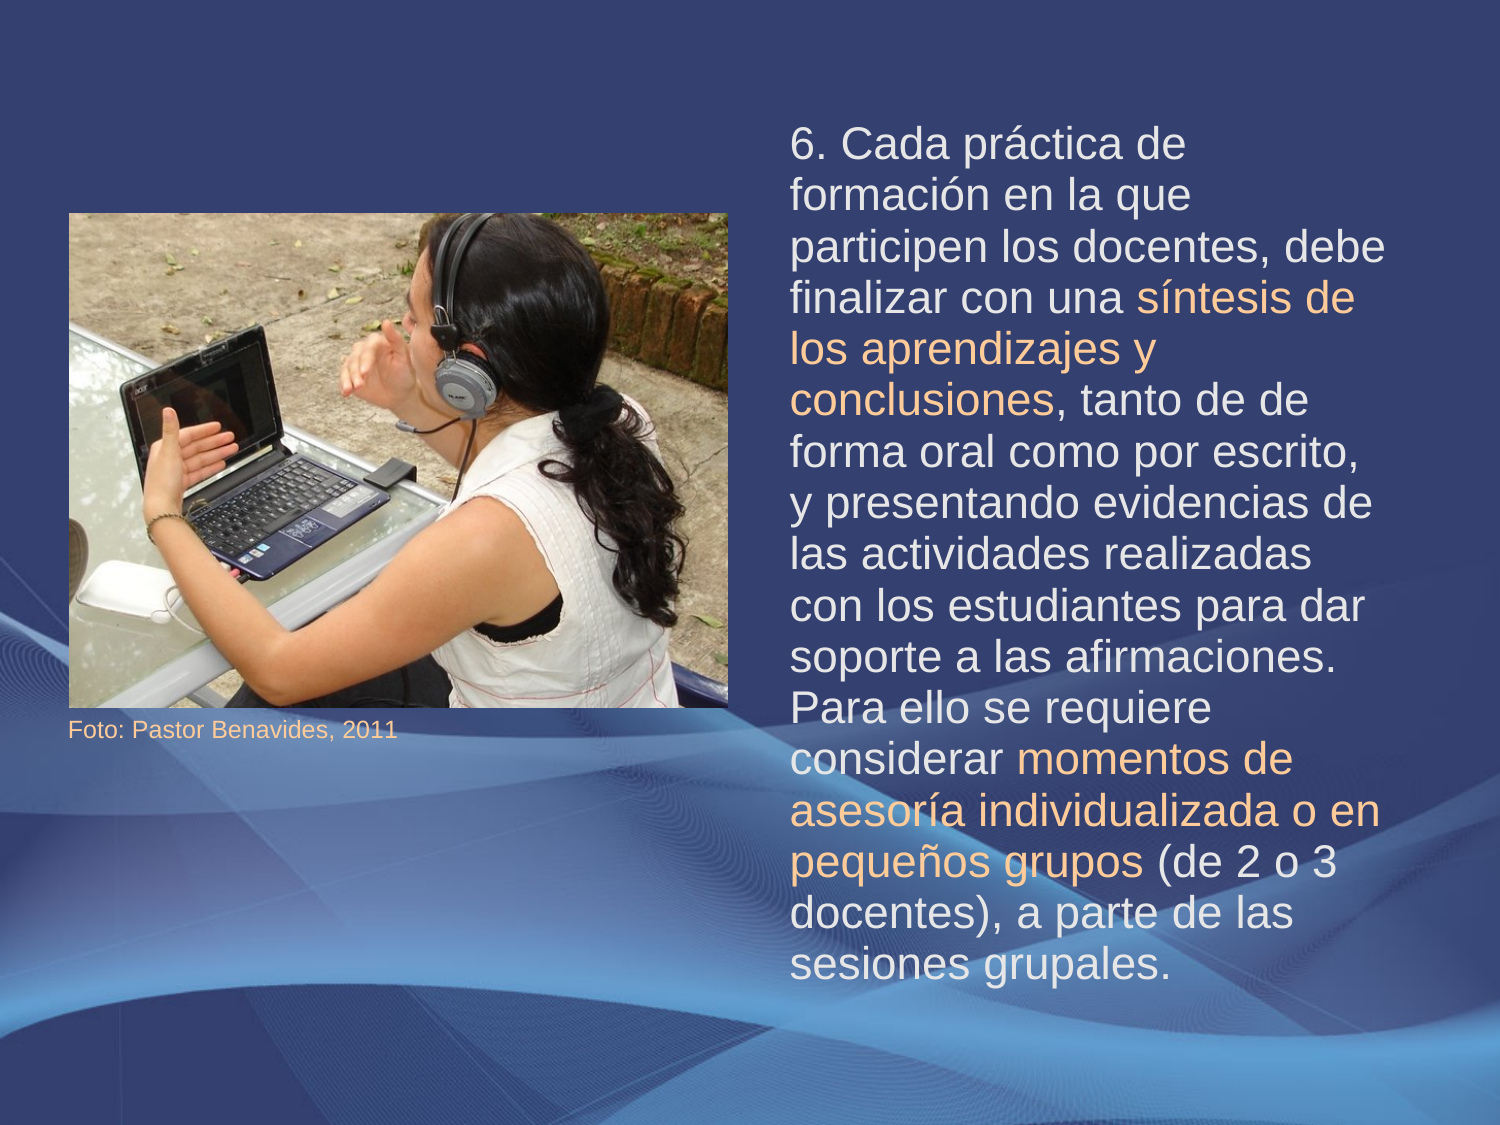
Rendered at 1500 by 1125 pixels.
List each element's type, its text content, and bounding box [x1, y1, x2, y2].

text_box Foto: Pastor Benavides, 2011 [53, 708, 414, 752]
list 6. Cada práctica de formación en la que participen los docentes, debe finalizar con una síntesis de los aprendizajes y conclusiones, tanto de de forma oral como por escrito, y presentando evidencias de las actividades realizadas con los estudiantes para dar soporte a las afirmaciones. Para ello se requiere considerar momentos de asesoría individualizada o en pequeños grupos (de 2 o 3 docentes), a parte de las sesiones grupales. [789, 118, 1394, 990]
picture [0, 0, 1500, 1125]
